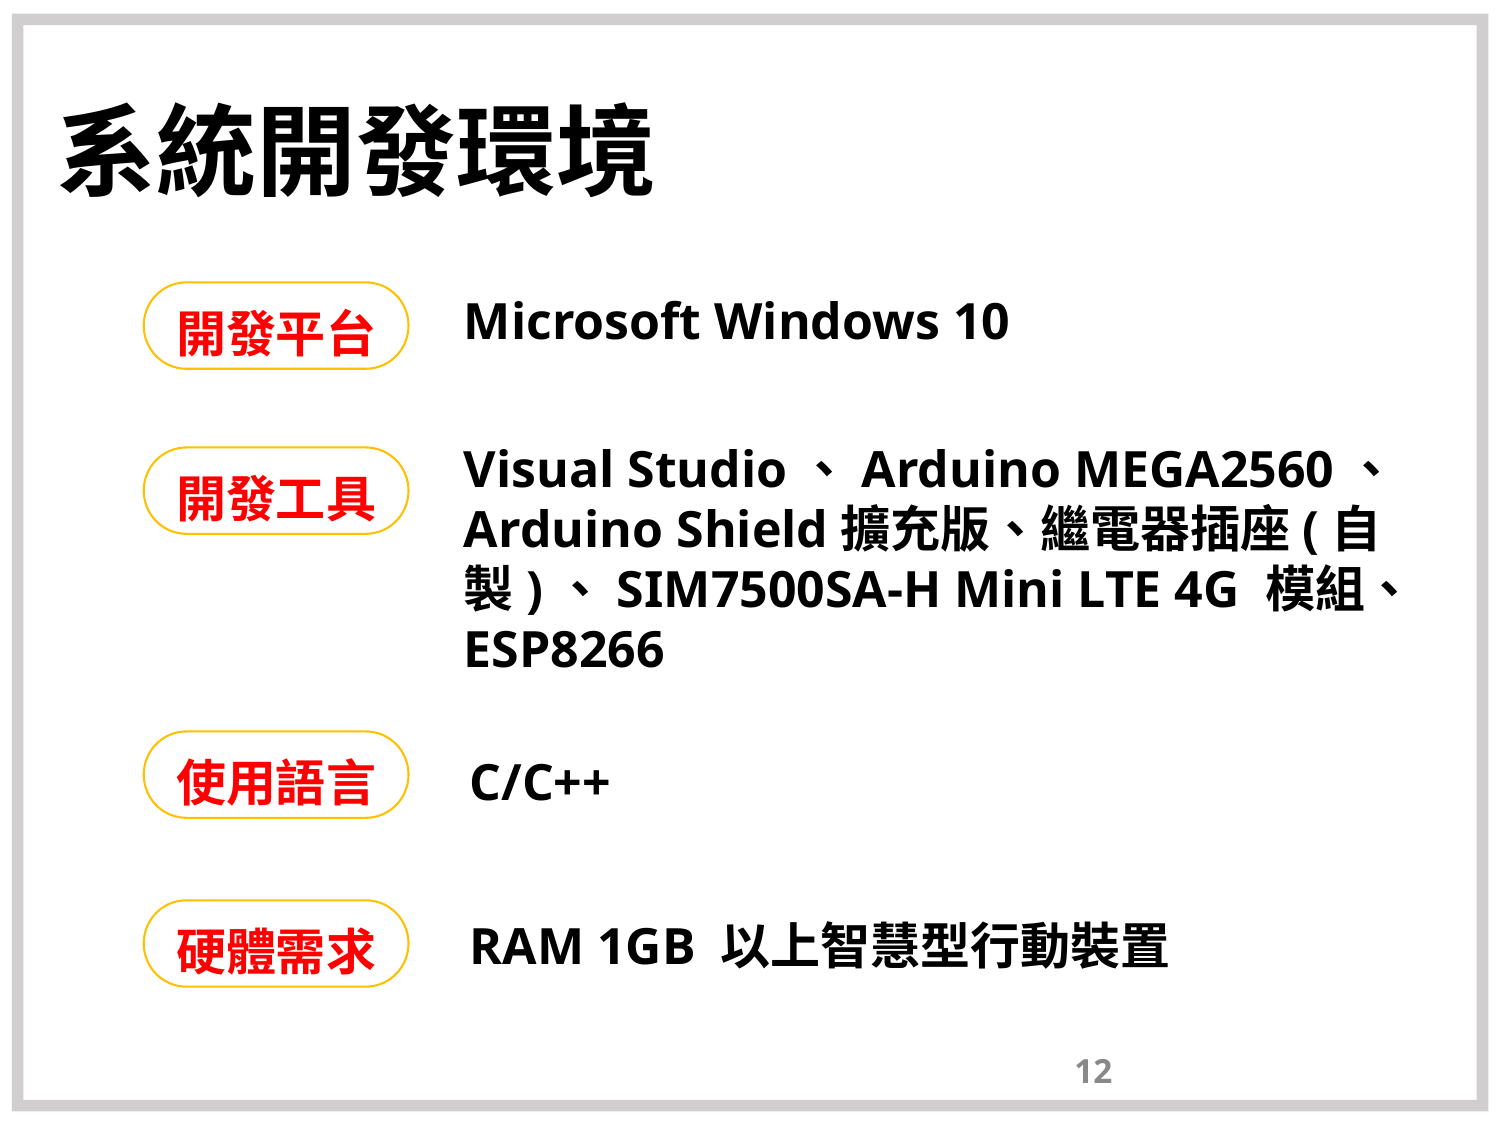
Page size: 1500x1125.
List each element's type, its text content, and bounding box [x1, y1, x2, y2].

title 系統開發環境 [41, 47, 1405, 266]
text_box 開發平台 [143, 282, 409, 369]
text_box 開發工具 [143, 447, 409, 534]
text_box C/C++ [454, 742, 793, 819]
text_box RAM 1GB 以上智慧型行動裝置 [454, 907, 1293, 983]
text_box [11, 13, 1489, 1112]
text_box 使用語言 [143, 731, 409, 818]
text_box Visual Studio、Arduino MEGA2560、 Arduino Shield擴充版、繼電器插座(自製)、SIM7500SA-H Mini LTE 4G 模組、ESP8266 [448, 430, 1464, 749]
text_box 12 [1059, 1042, 1397, 1103]
text_box Microsoft Windows 10 [448, 282, 1126, 359]
text_box 硬體需求 [143, 900, 409, 987]
